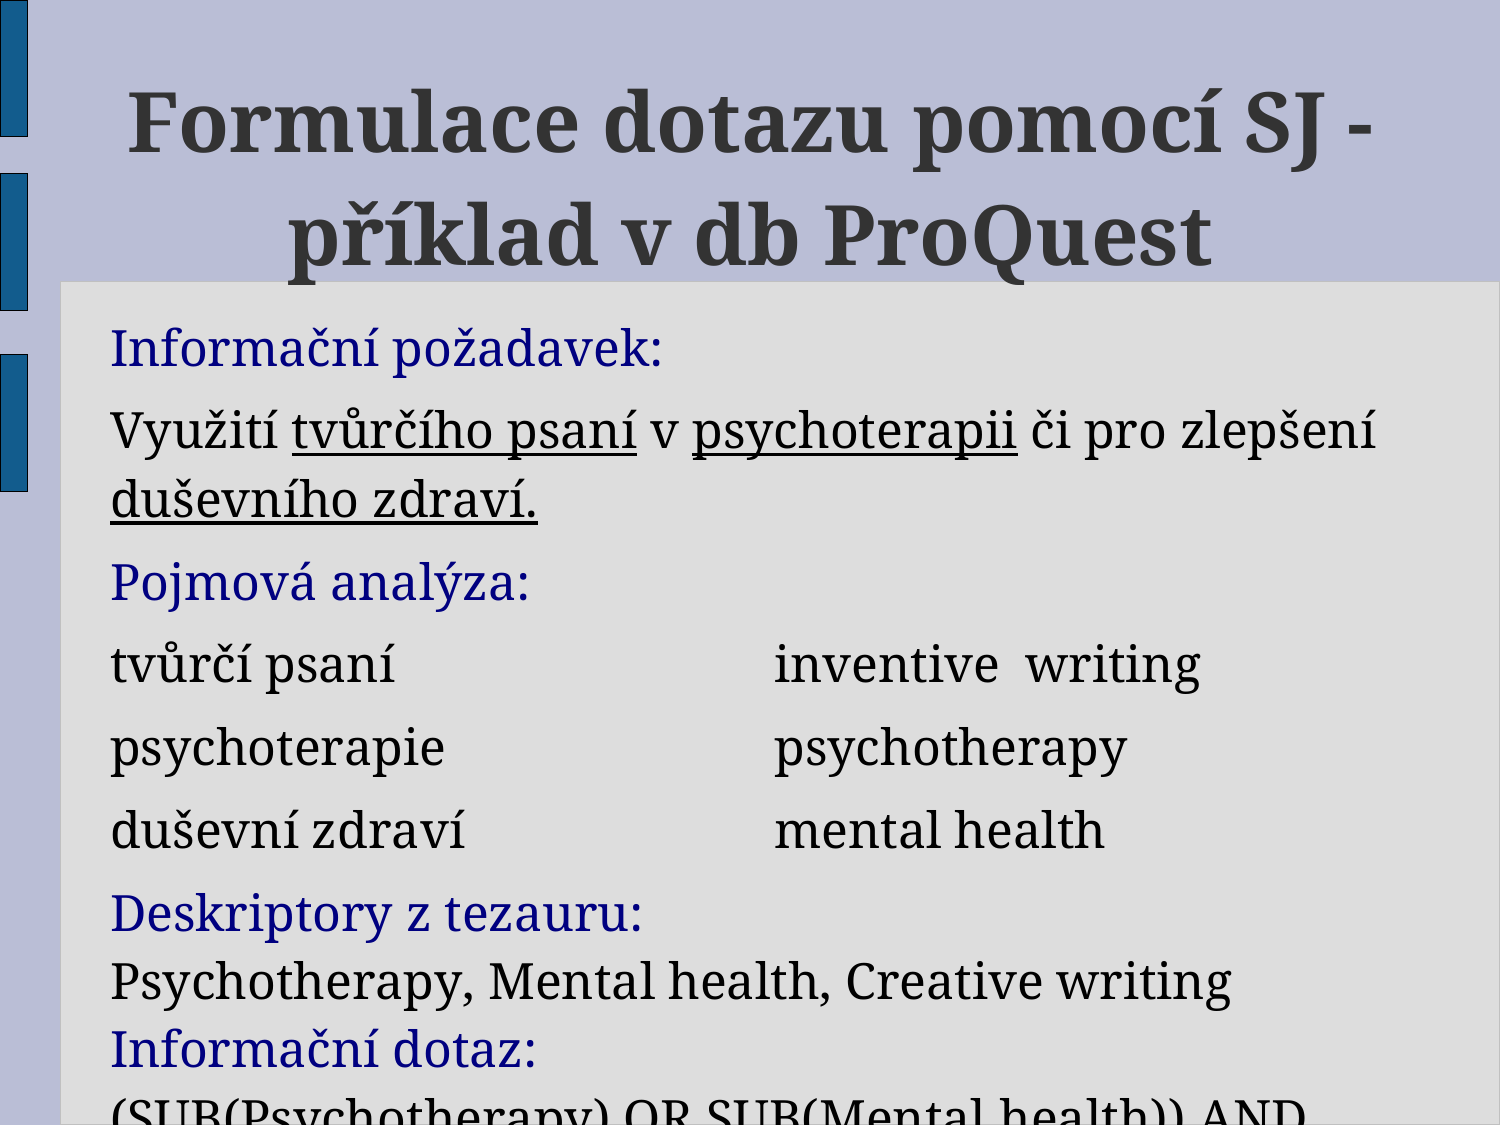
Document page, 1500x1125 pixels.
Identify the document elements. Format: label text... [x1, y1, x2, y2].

list Informační požadavek: Využití tvůrčího psaní v psychoterapii či pro zlepšení duševního zdraví. Pojmová analýza: tvůrčí psaní inventive writing psychoterapie psychotherapy duševní zdraví mental health Deskriptory z tezauru: Psychotherapy, Mental health, Creative writing Informační dotaz: (SUB(Psychotherapy) OR SUB(Mental health)) AND SUB(Creative writing) [110, 312, 1392, 1081]
title Formulace dotazu pomocí SJ - příklad v db ProQuest [110, 82, 1392, 272]
